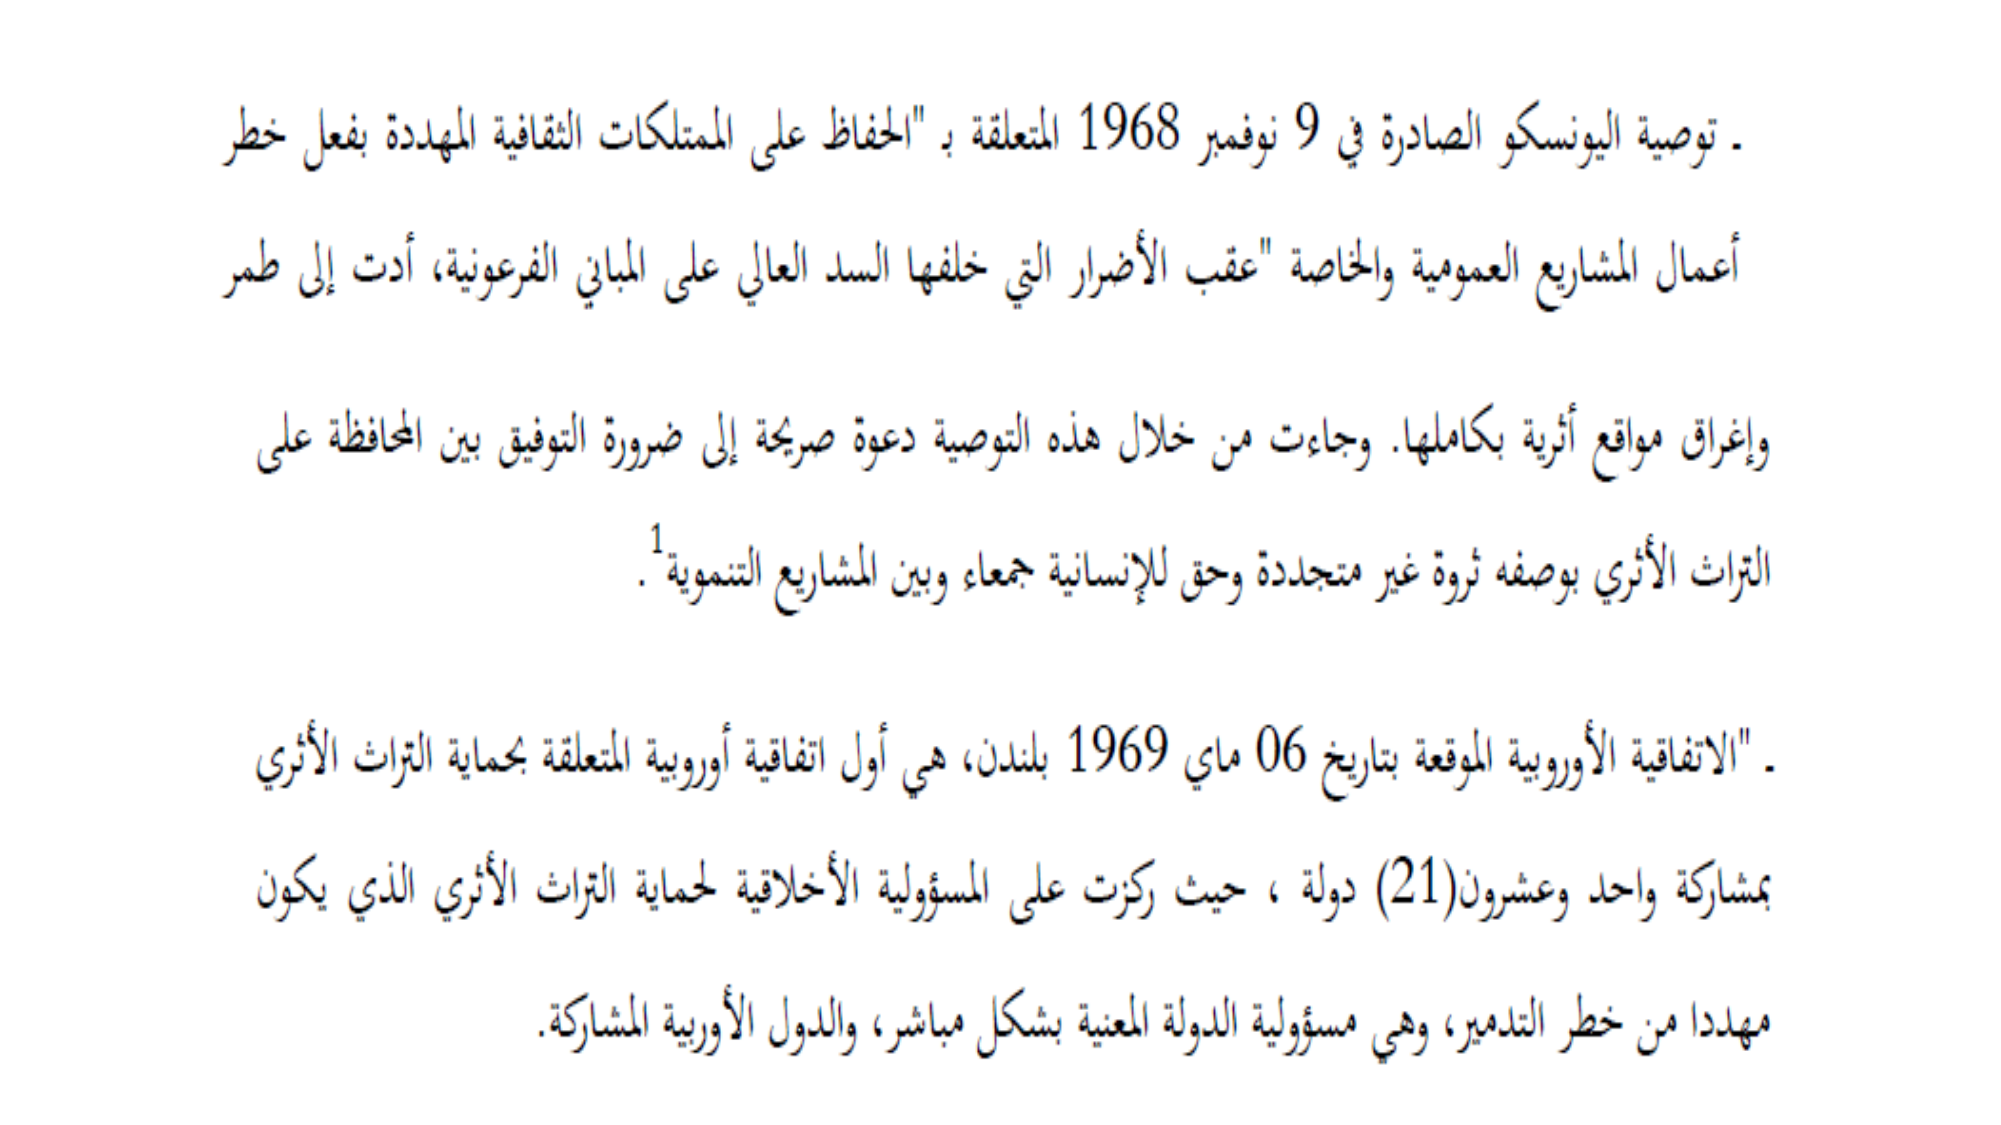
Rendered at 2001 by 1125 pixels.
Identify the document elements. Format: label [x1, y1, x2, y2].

picture [207, 73, 1764, 351]
picture [188, 379, 1783, 1078]
